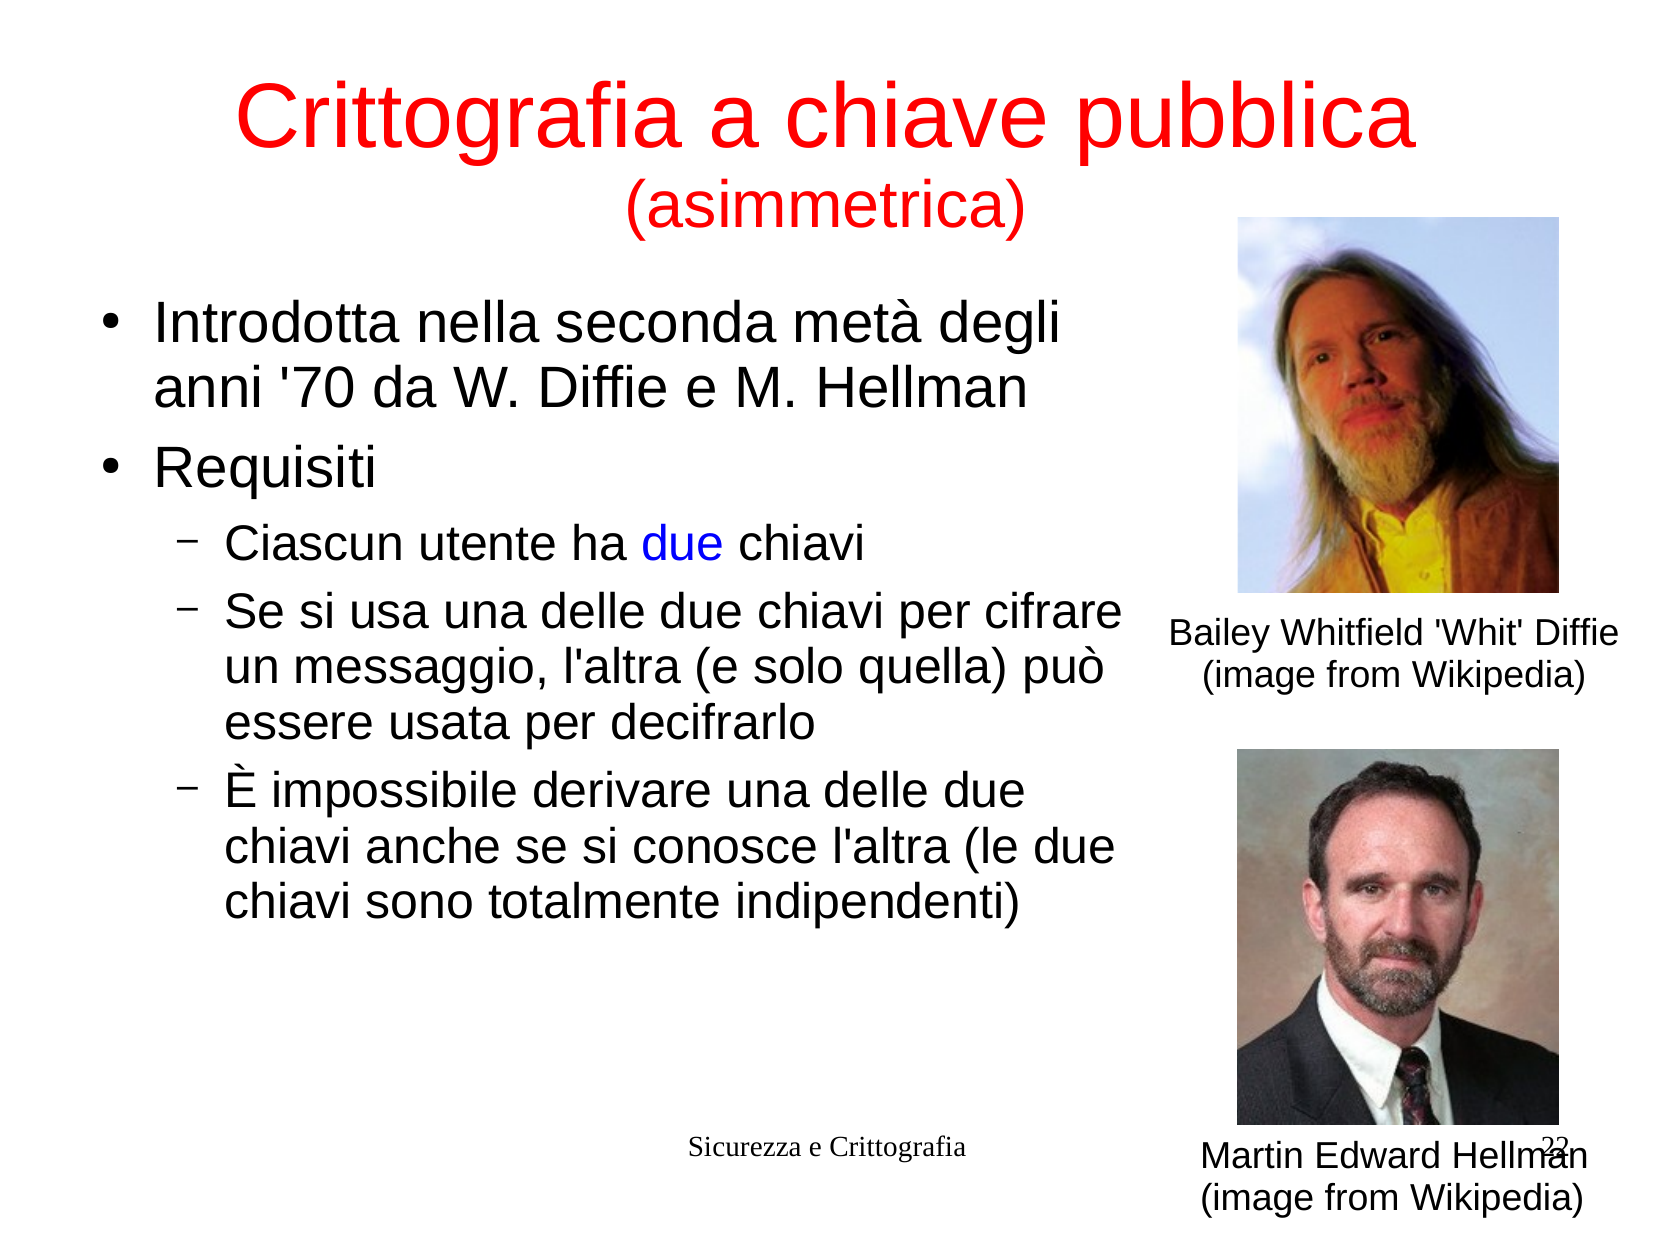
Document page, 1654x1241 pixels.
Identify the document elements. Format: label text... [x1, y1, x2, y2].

text_box Bailey Whitfield 'Whit' Diffie (image from Wikipedia) [1168, 611, 1621, 696]
list Introdotta nella seconda metà degli anni '70 da W. Diffie e M. Hellman Requisiti Ciascun utente ha due chiavi Se si usa una delle due chiavi per cifrare un messaggio, l'altra (e solo quella) può essere usata per decifrarlo È impossibile derivare una delle due chiavi anche se si conosce l'altra (le due chiavi sono totalmente indipendenti) [82, 290, 1163, 1109]
title Crittografia a chiave pubblica (asimmetrica) [82, 49, 1571, 257]
text_box Martin Edward Hellman (image from Wikipedia) [1200, 1134, 1589, 1219]
picture [1237, 749, 1559, 1126]
picture [1237, 217, 1559, 593]
